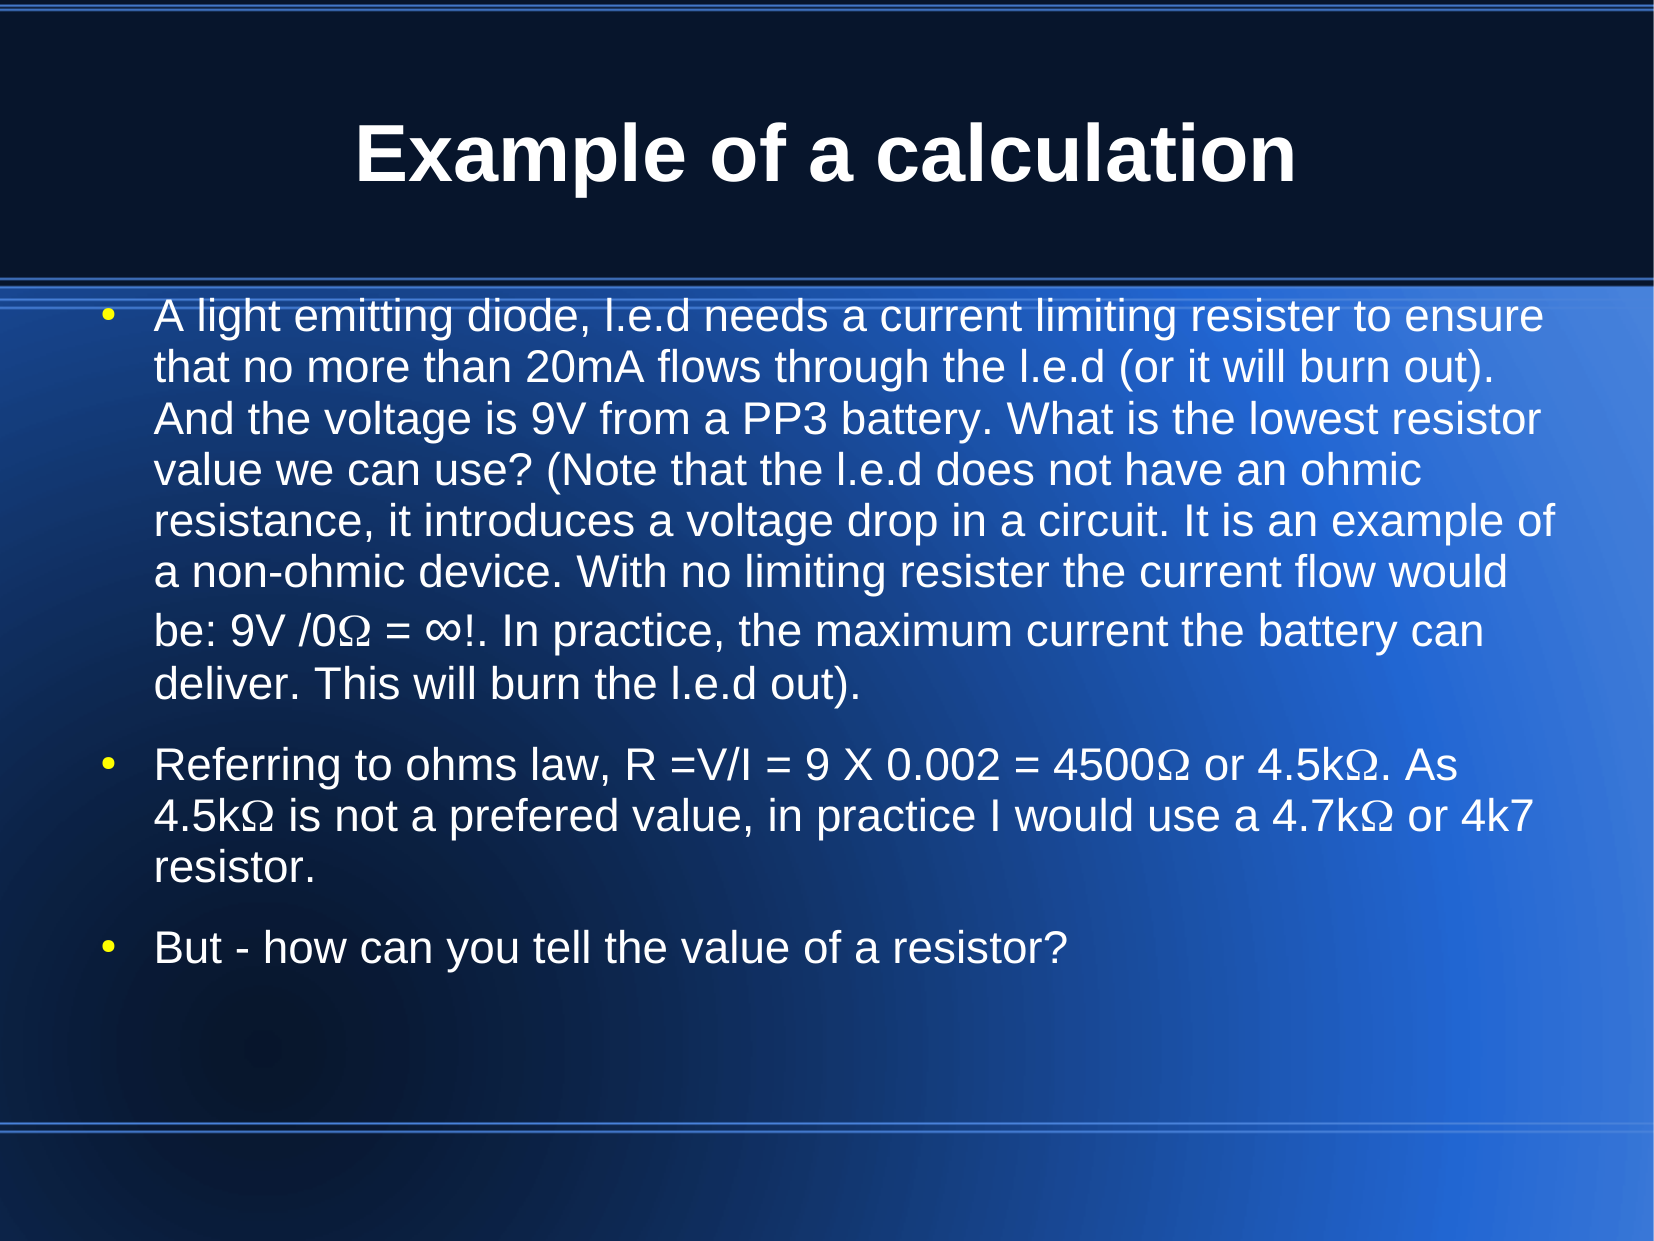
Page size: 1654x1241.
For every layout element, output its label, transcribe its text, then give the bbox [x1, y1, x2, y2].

picture [0, 0, 1654, 1241]
list A light emitting diode, l.e.d needs a current limiting resister to ensure that no more than 20mA flows through the l.e.d (or it will burn out). And the voltage is 9V from a PP3 battery. What is the lowest resistor value we can use? (Note that the l.e.d does not have an ohmic resistance, it introduces a voltage drop in a circuit. It is an example of a non-ohmic device. With no limiting resister the current flow would be: 9V /0W = ∞!. In practice, the maximum current the battery can deliver. This will burn the l.e.d out). Referring to ohms law, R =V/I = 9 X 0.002 = 4500W or 4.5kW. As 4.5kW is not a prefered value, in practice I would use a 4.7kW or 4k7 resistor. But - how can you tell the value of a resistor? [82, 290, 1571, 1109]
title Example of a calculation [82, 49, 1571, 257]
